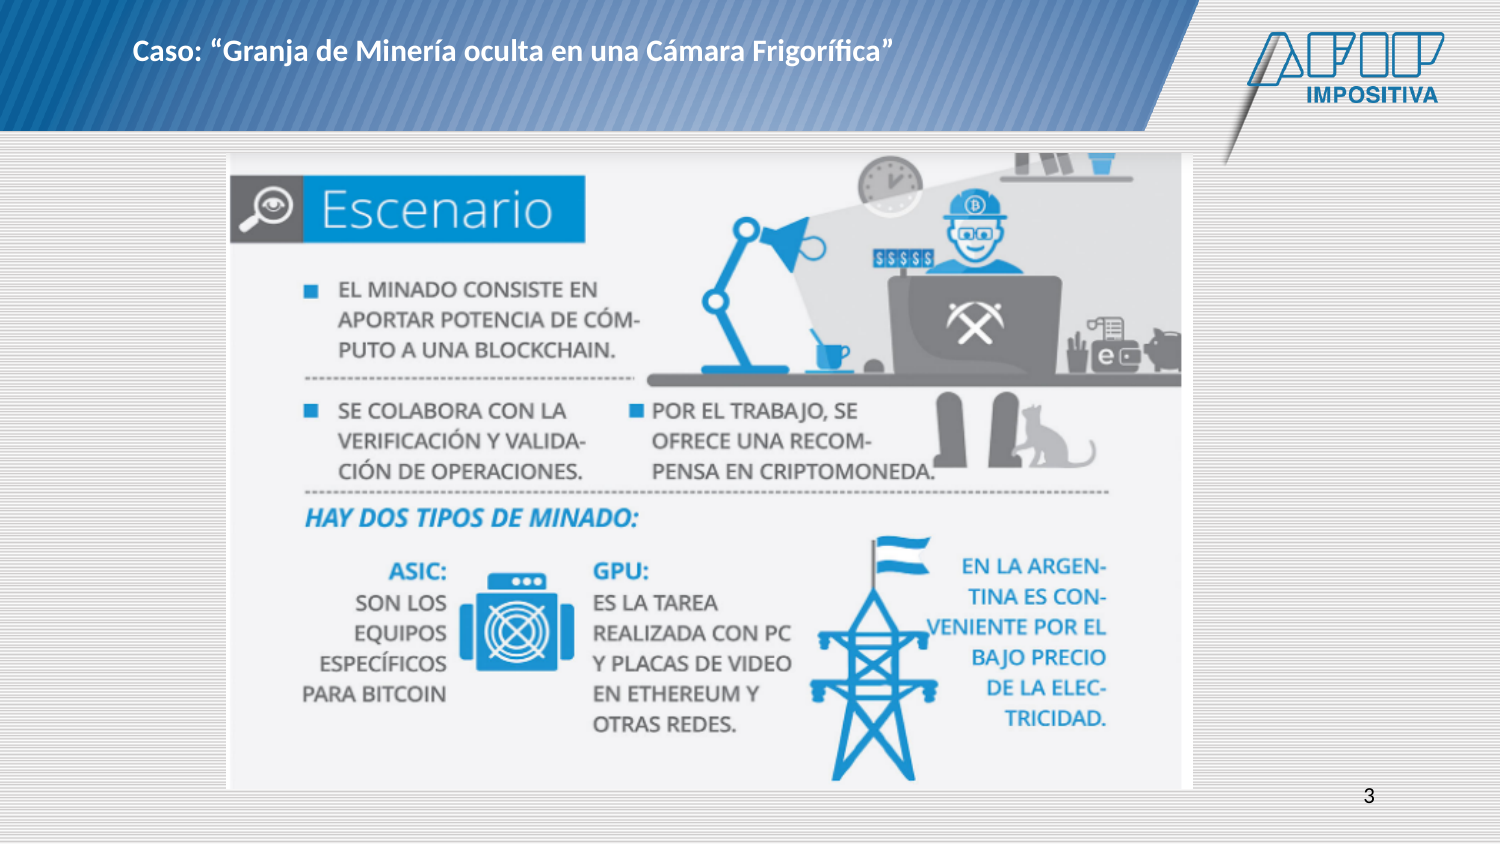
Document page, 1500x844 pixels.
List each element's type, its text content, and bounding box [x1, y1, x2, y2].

picture [226, 153, 1193, 789]
text_box Caso: “Granja de Minería oculta en una Cámara Frigorífica” [118, 30, 1099, 77]
